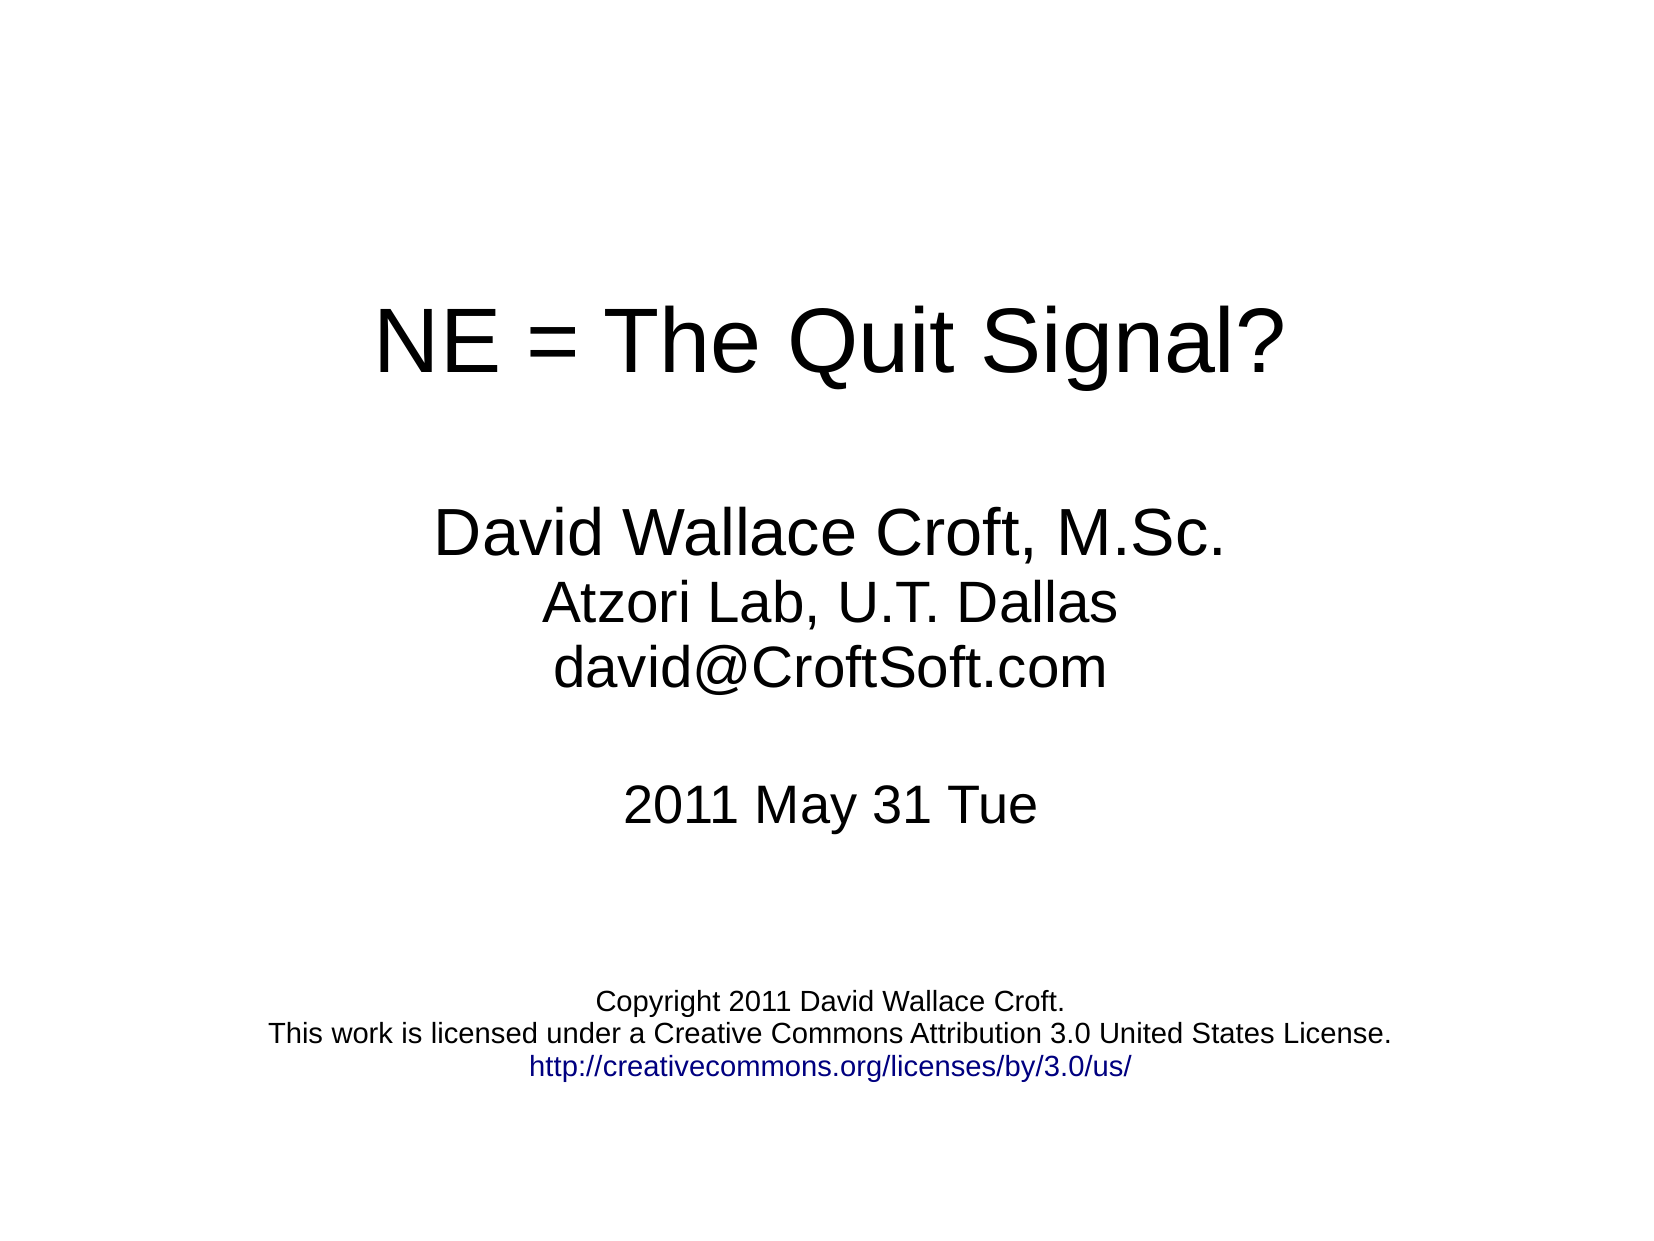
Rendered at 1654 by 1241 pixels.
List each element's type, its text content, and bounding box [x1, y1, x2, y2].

subtitle NE = The Quit Signal? David Wallace Croft, M.Sc. Atzori Lab, U.T. Dallas david@CroftSoft.com 2011 May 31 Tue Copyright 2011 David Wallace Croft. This work is licensed under a Creative Commons Attribution 3.0 United States License. http://creativecommons.org/licenses/by/3.0/us/ [86, 70, 1576, 1201]
